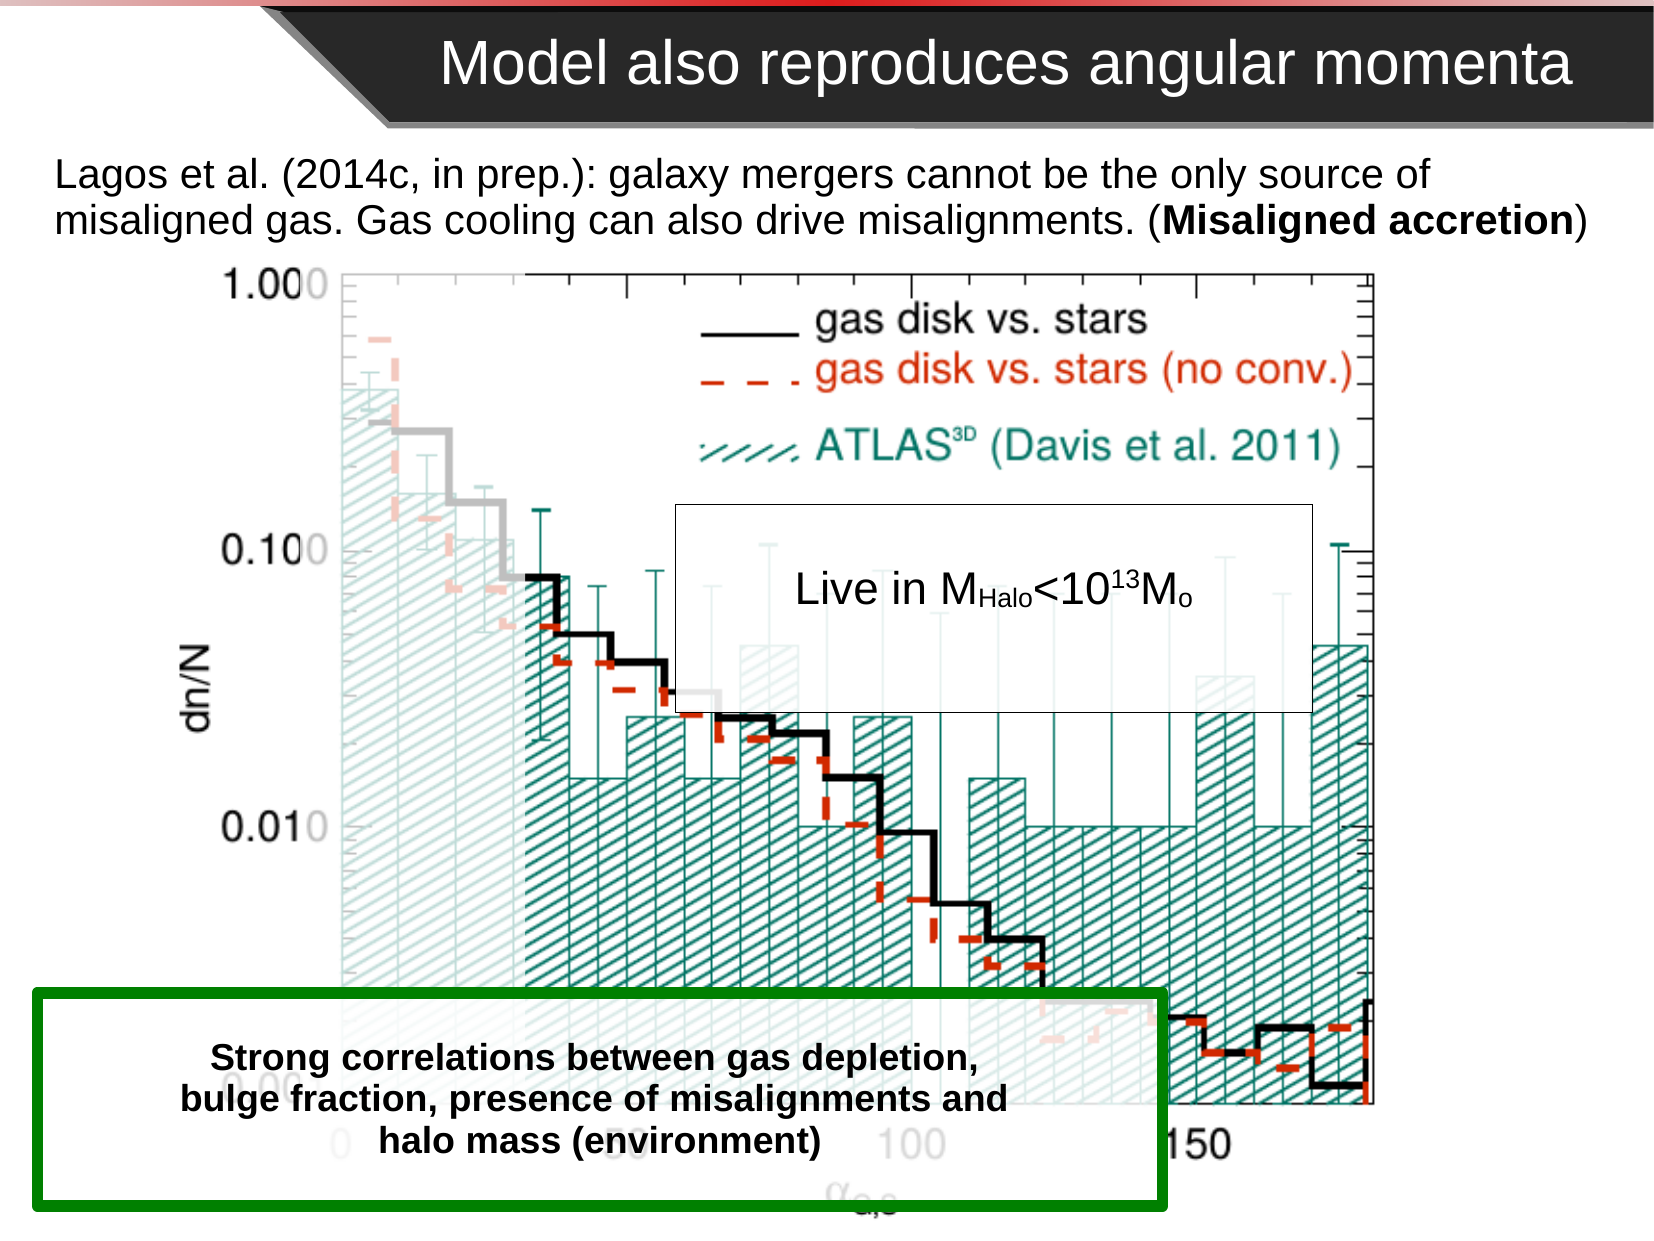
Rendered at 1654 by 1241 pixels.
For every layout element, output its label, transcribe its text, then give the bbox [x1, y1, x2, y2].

title Model also reproduces angular momenta [397, 19, 1635, 106]
text_box Strong correlations between gas depletion, bulge fraction, presence of misalignments and halo mass (environment) [37, 992, 1163, 1206]
text_box [300, 262, 526, 992]
text_box Live in MHalo<1013Mo [675, 504, 1313, 713]
picture [157, 256, 1394, 1238]
text_box Lagos et al. (2014c, in prep.): galaxy mergers cannot be the only source of misaligned gas. Gas cooling can also drive misalignments. (Misaligned accretion) [39, 144, 1619, 256]
